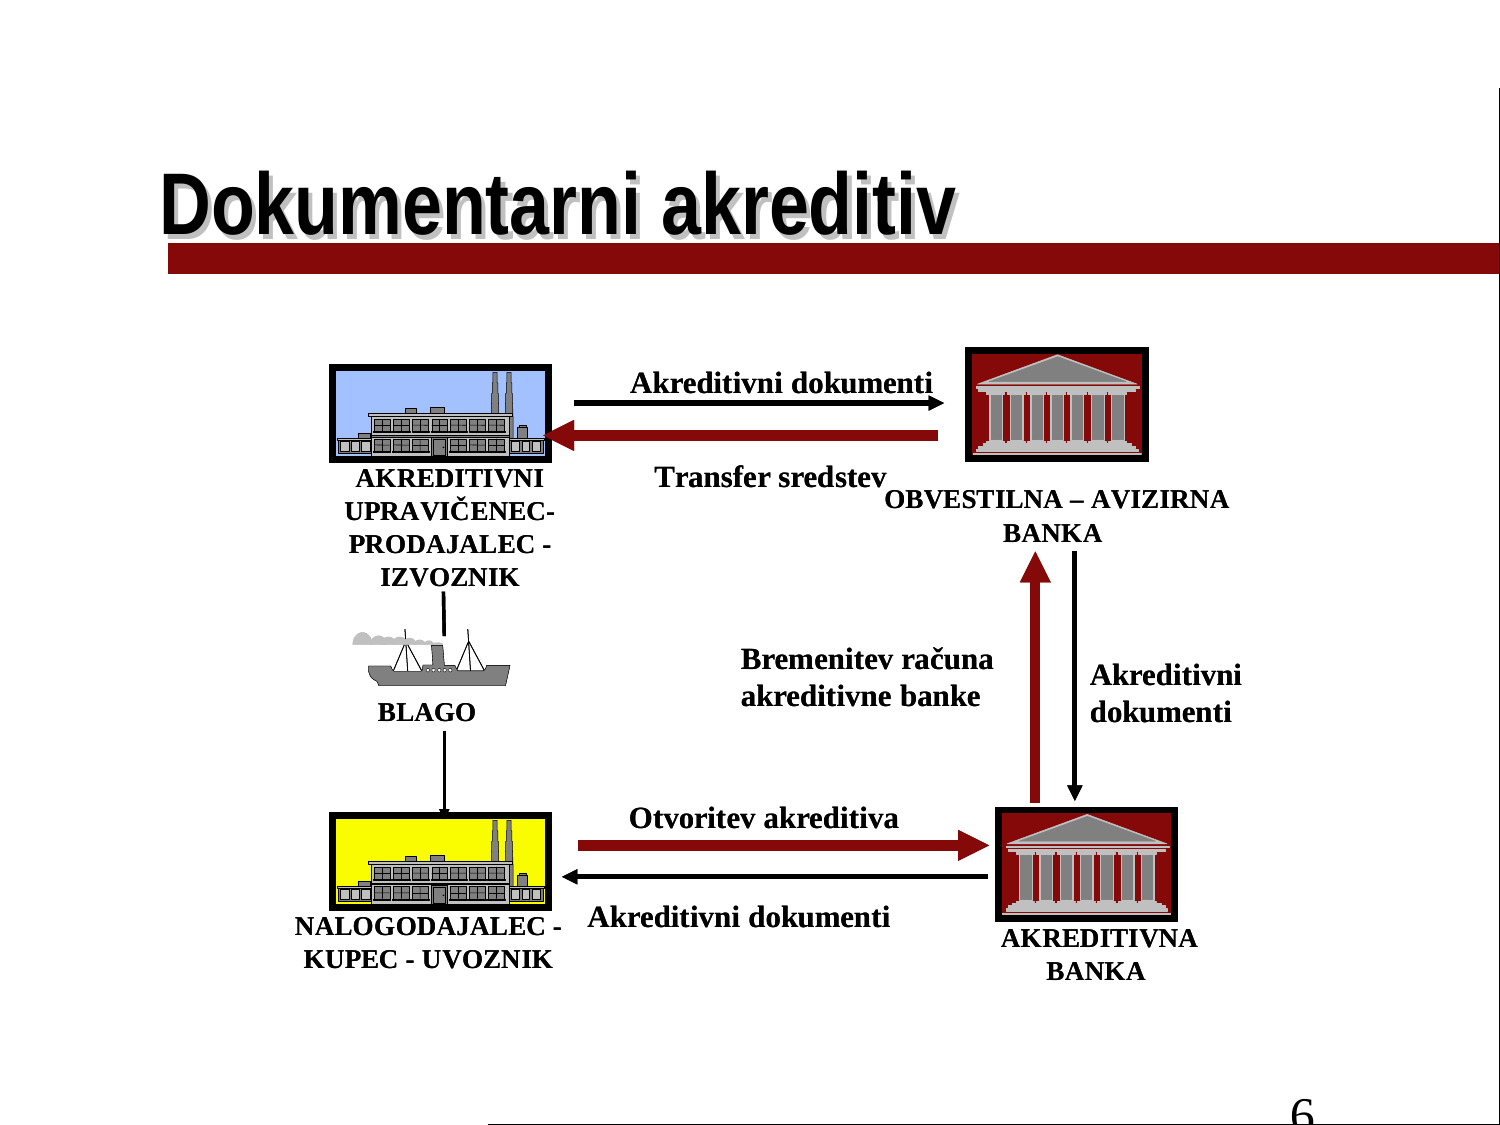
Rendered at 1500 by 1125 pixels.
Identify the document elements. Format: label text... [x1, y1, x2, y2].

picture [277, 347, 1270, 995]
title Dokumentarni akreditiv [144, 125, 1420, 276]
